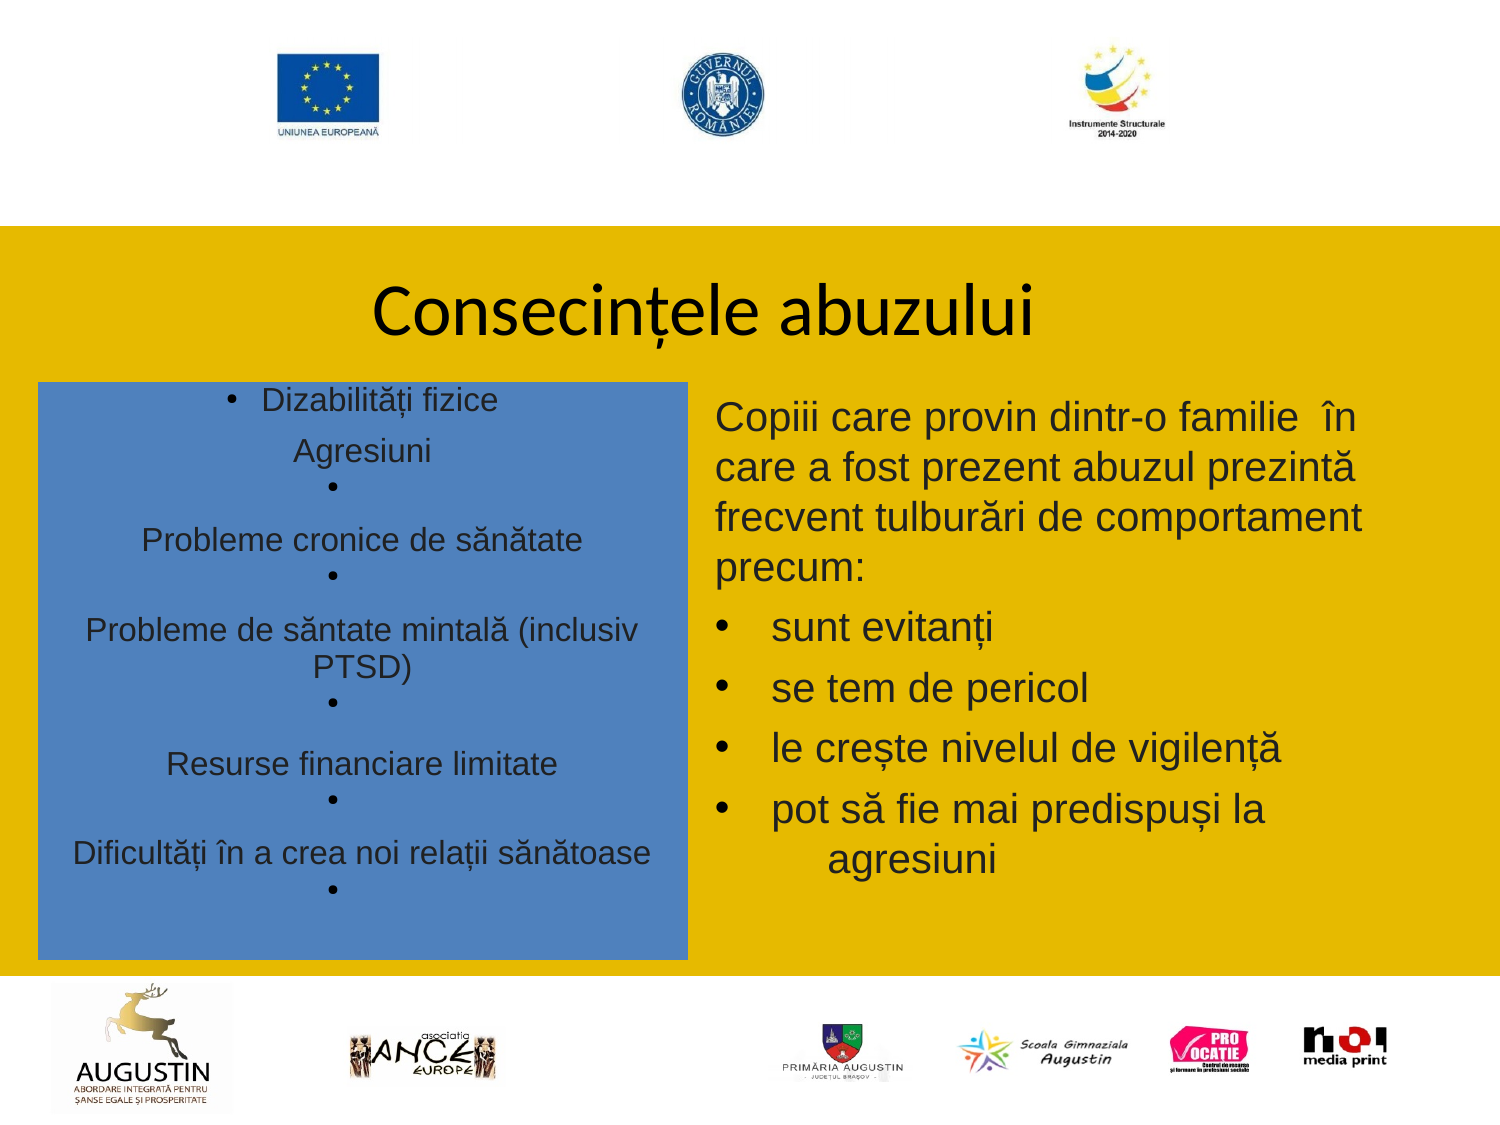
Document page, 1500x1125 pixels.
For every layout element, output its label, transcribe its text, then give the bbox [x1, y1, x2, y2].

table_cell Resurse financiare limitate [38, 746, 688, 835]
table_cell Agresiuni [38, 432, 688, 522]
table_cell Dificultăți în a crea noi relații sănătoase [38, 835, 688, 960]
table_cell Probleme cronice de sănătate [38, 522, 688, 611]
table_cell Probleme de săntate mintală (inclusiv PTSD) [38, 611, 688, 746]
title Consecințele abuzului [37, 211, 1388, 400]
list Copiii care provin dintr-o familie în care a fost prezent abuzul prezintă frecvent tulburări de comportament precum: sunt evitanți se tem de pericol le crește nivelul de vigilență pot să fie mai predispuși la agresiuni [699, 381, 1450, 896]
table_header Dizabilități fizice [38, 382, 688, 432]
